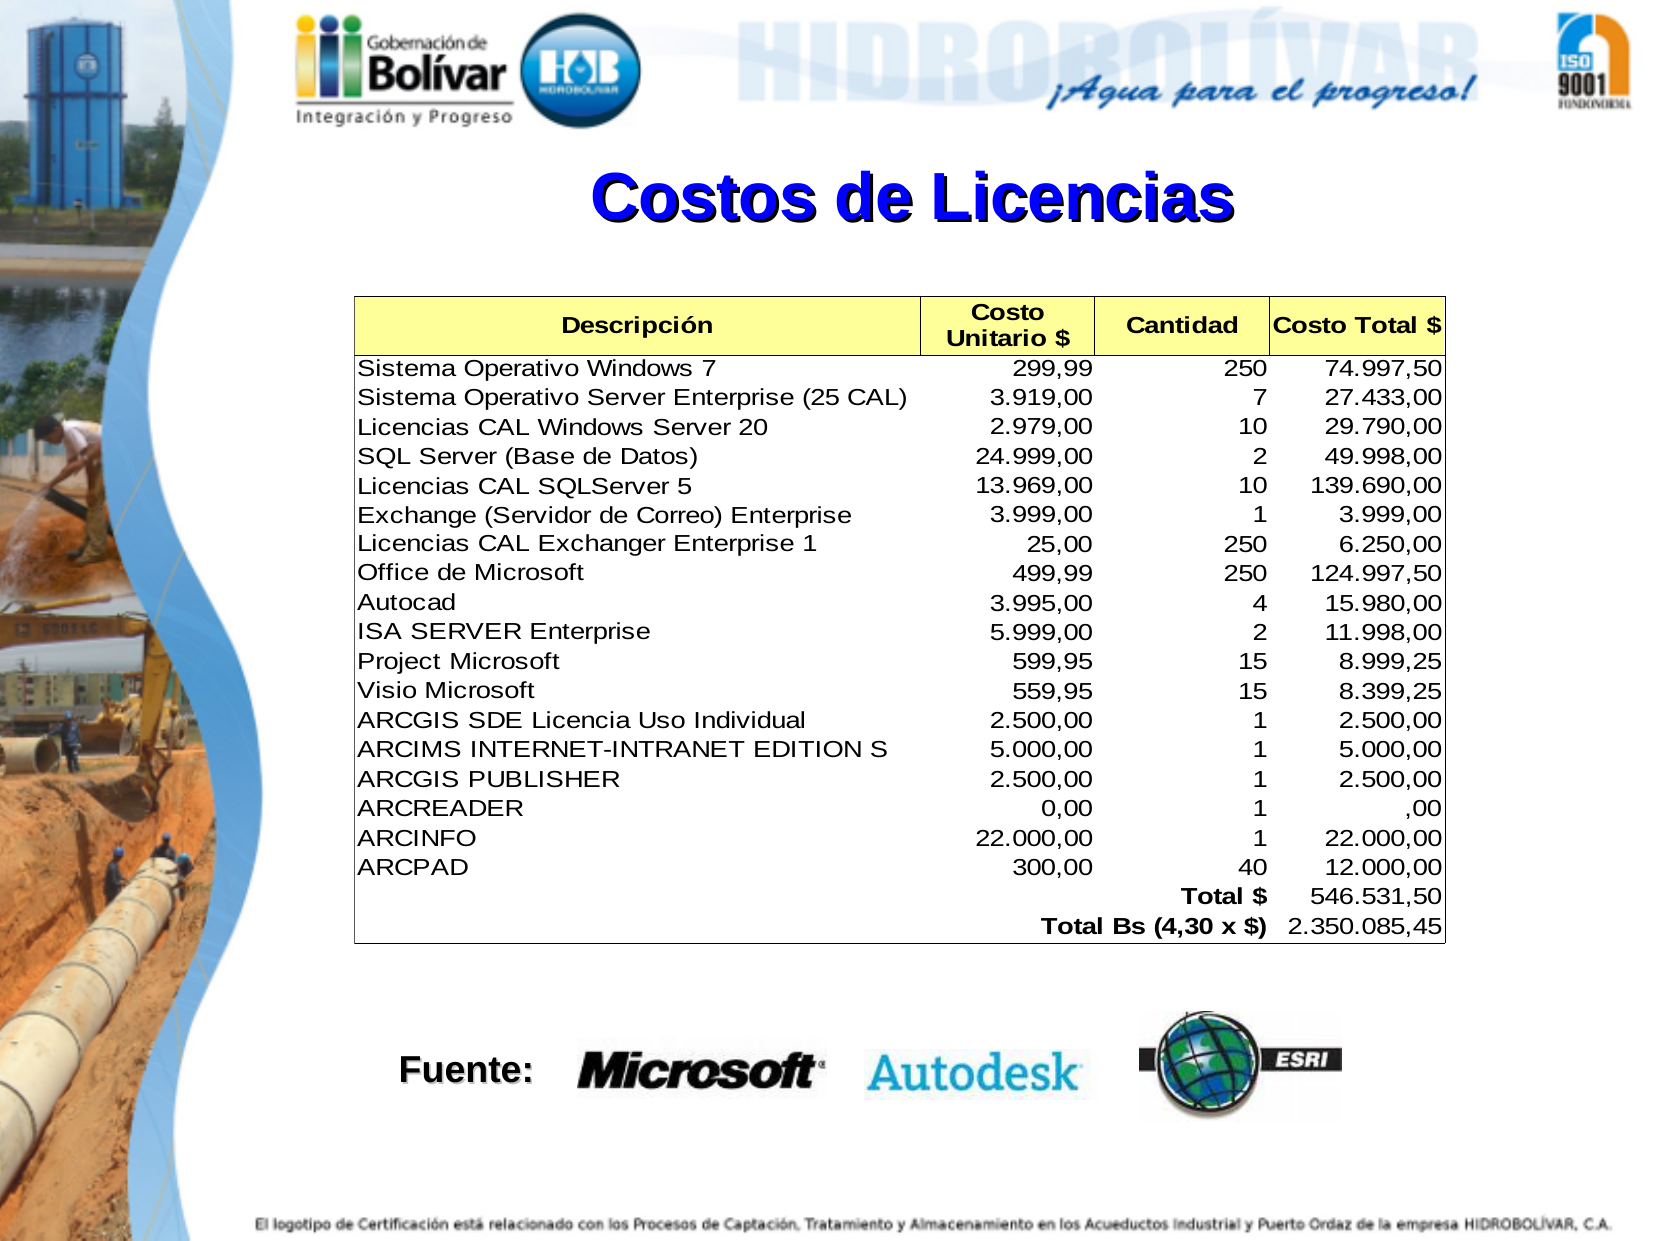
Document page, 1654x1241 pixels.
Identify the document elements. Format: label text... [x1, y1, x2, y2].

title Costos de Licencias [230, 127, 1595, 266]
text_box Fuente: [383, 1041, 550, 1099]
chart [354, 296, 1447, 975]
picture [0, 0, 1654, 1241]
